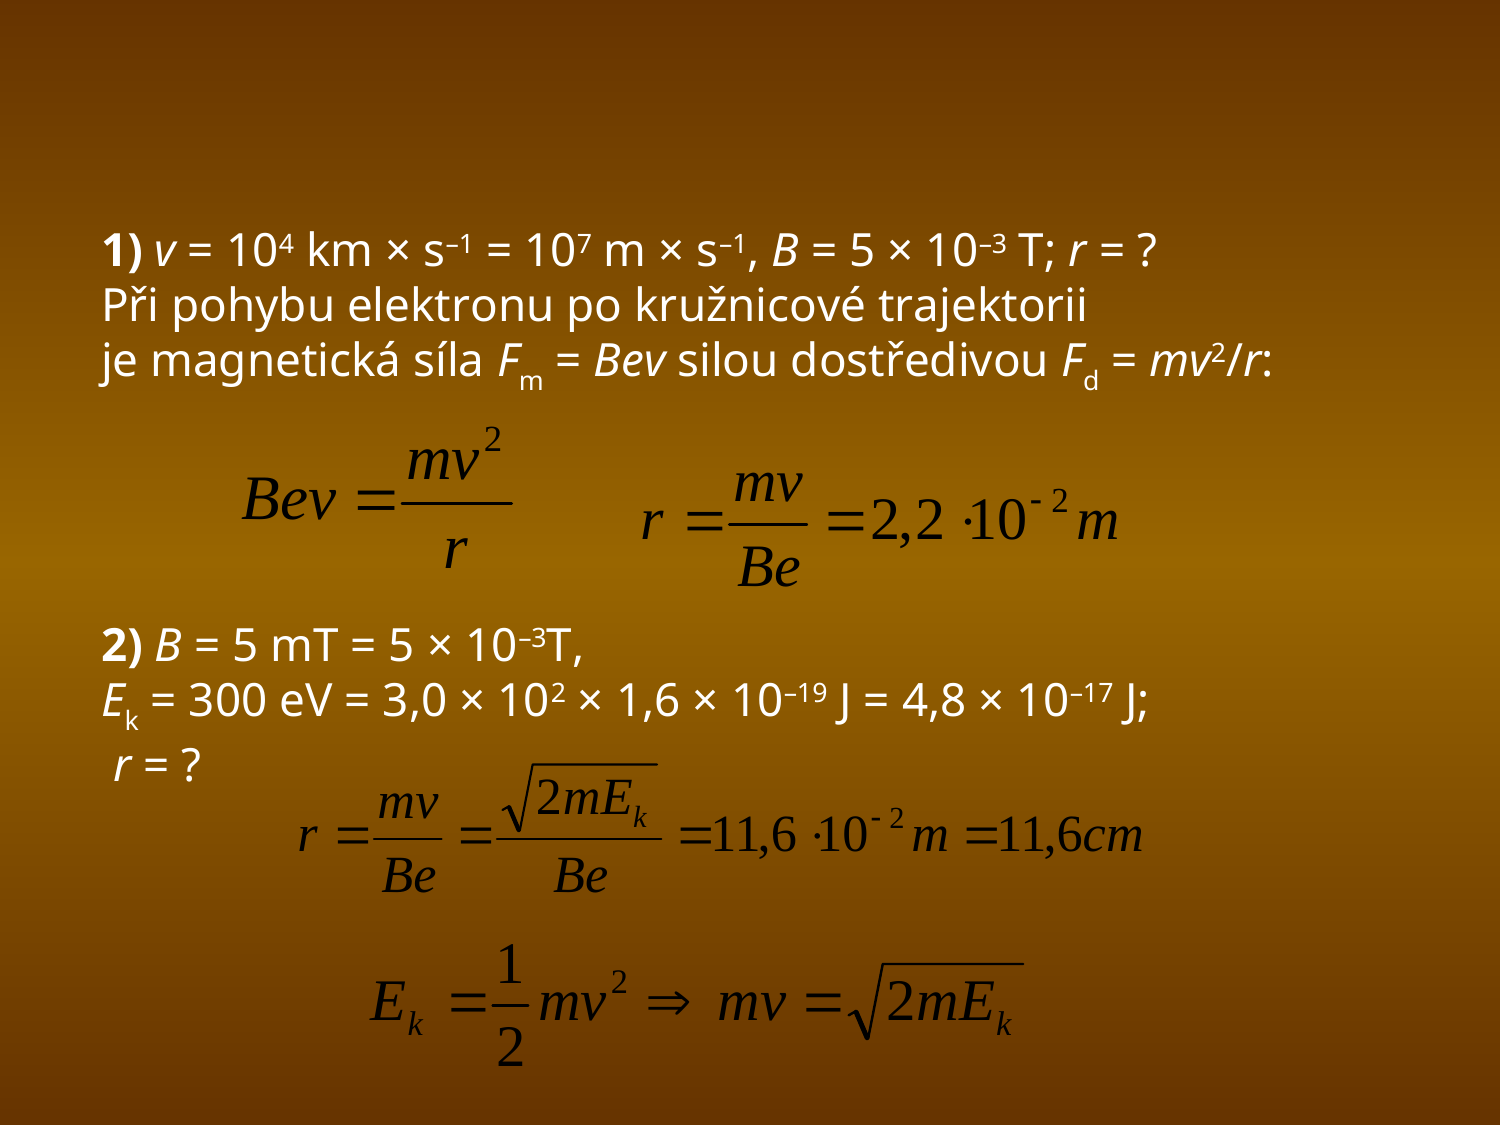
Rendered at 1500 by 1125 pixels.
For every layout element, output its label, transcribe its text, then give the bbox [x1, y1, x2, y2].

chart [631, 444, 1129, 600]
text_box 1) v = 104 km × s–1 = 107 m × s–1, B = 5 × 10–3 T; r = ? Při pohybu elektronu po kružnicové trajektorii je magnetická síla Fm = Bev silou dostředivou Fd = mv2/r: 2) B = 5 mT = 5 × 10–3T, Ek = 300 eV = 3,0 × 102 × 1,6 × 10–19 J = 4,8 × 10–17 J; r = ? [86, 213, 1289, 904]
chart [230, 408, 526, 583]
chart [360, 926, 1034, 1080]
chart [289, 751, 1152, 905]
